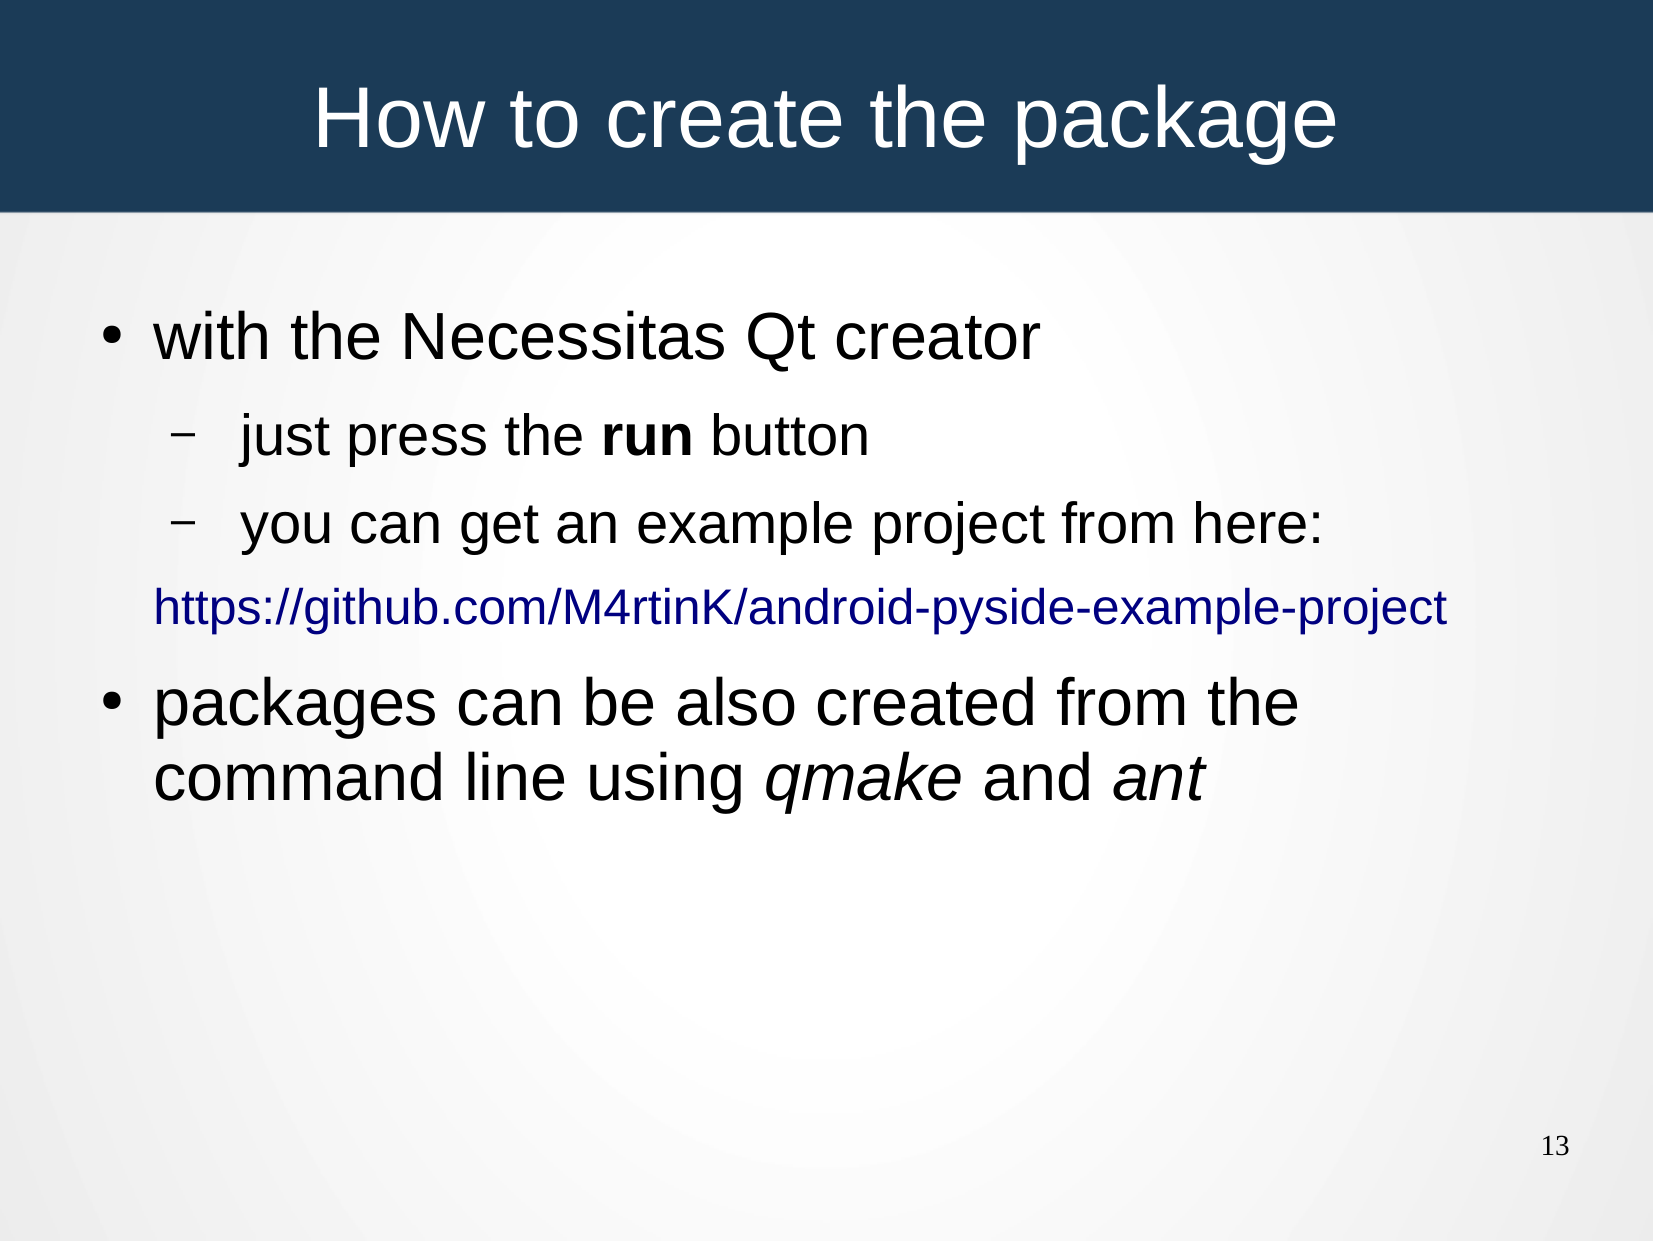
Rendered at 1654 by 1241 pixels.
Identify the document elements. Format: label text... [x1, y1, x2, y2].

title How to create the package [82, 47, 1571, 189]
picture [0, 0, 1653, 1241]
list with the Necessitas Qt creator just press the run button you can get an example project from here: https://github.com/M4rtinK/android-pyside-example-project packages can be also created from the command line using qmake and ant [82, 299, 1571, 1019]
